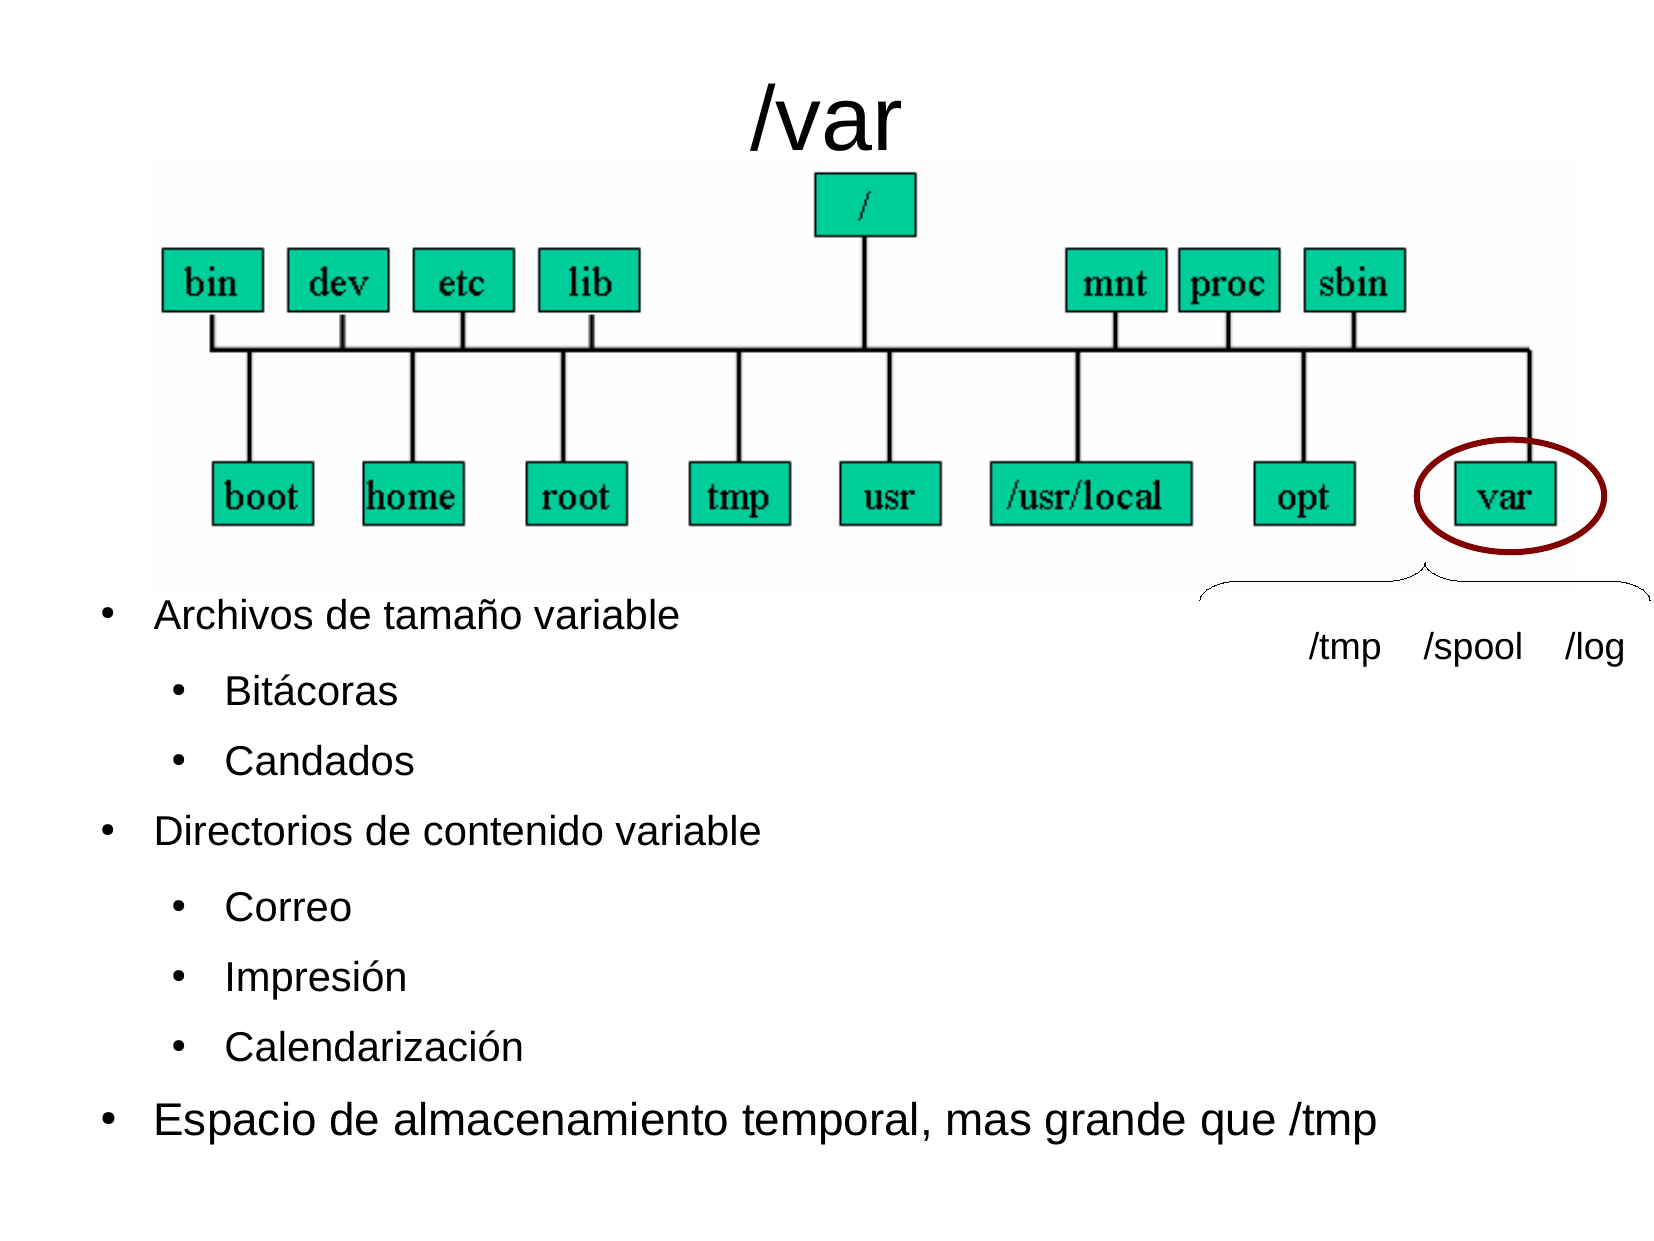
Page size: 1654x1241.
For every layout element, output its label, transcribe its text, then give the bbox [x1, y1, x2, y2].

picture [150, 157, 1576, 597]
picture [1420, 443, 1576, 549]
list Archivos de tamaño variable Bitácoras Candados Directorios de contenido variable Correo Impresión Calendarización Espacio de almacenamiento temporal, mas grande que /tmp [82, 591, 1571, 1146]
title /var [82, 49, 1571, 188]
text_box /tmp /spool /log [1293, 618, 1641, 676]
